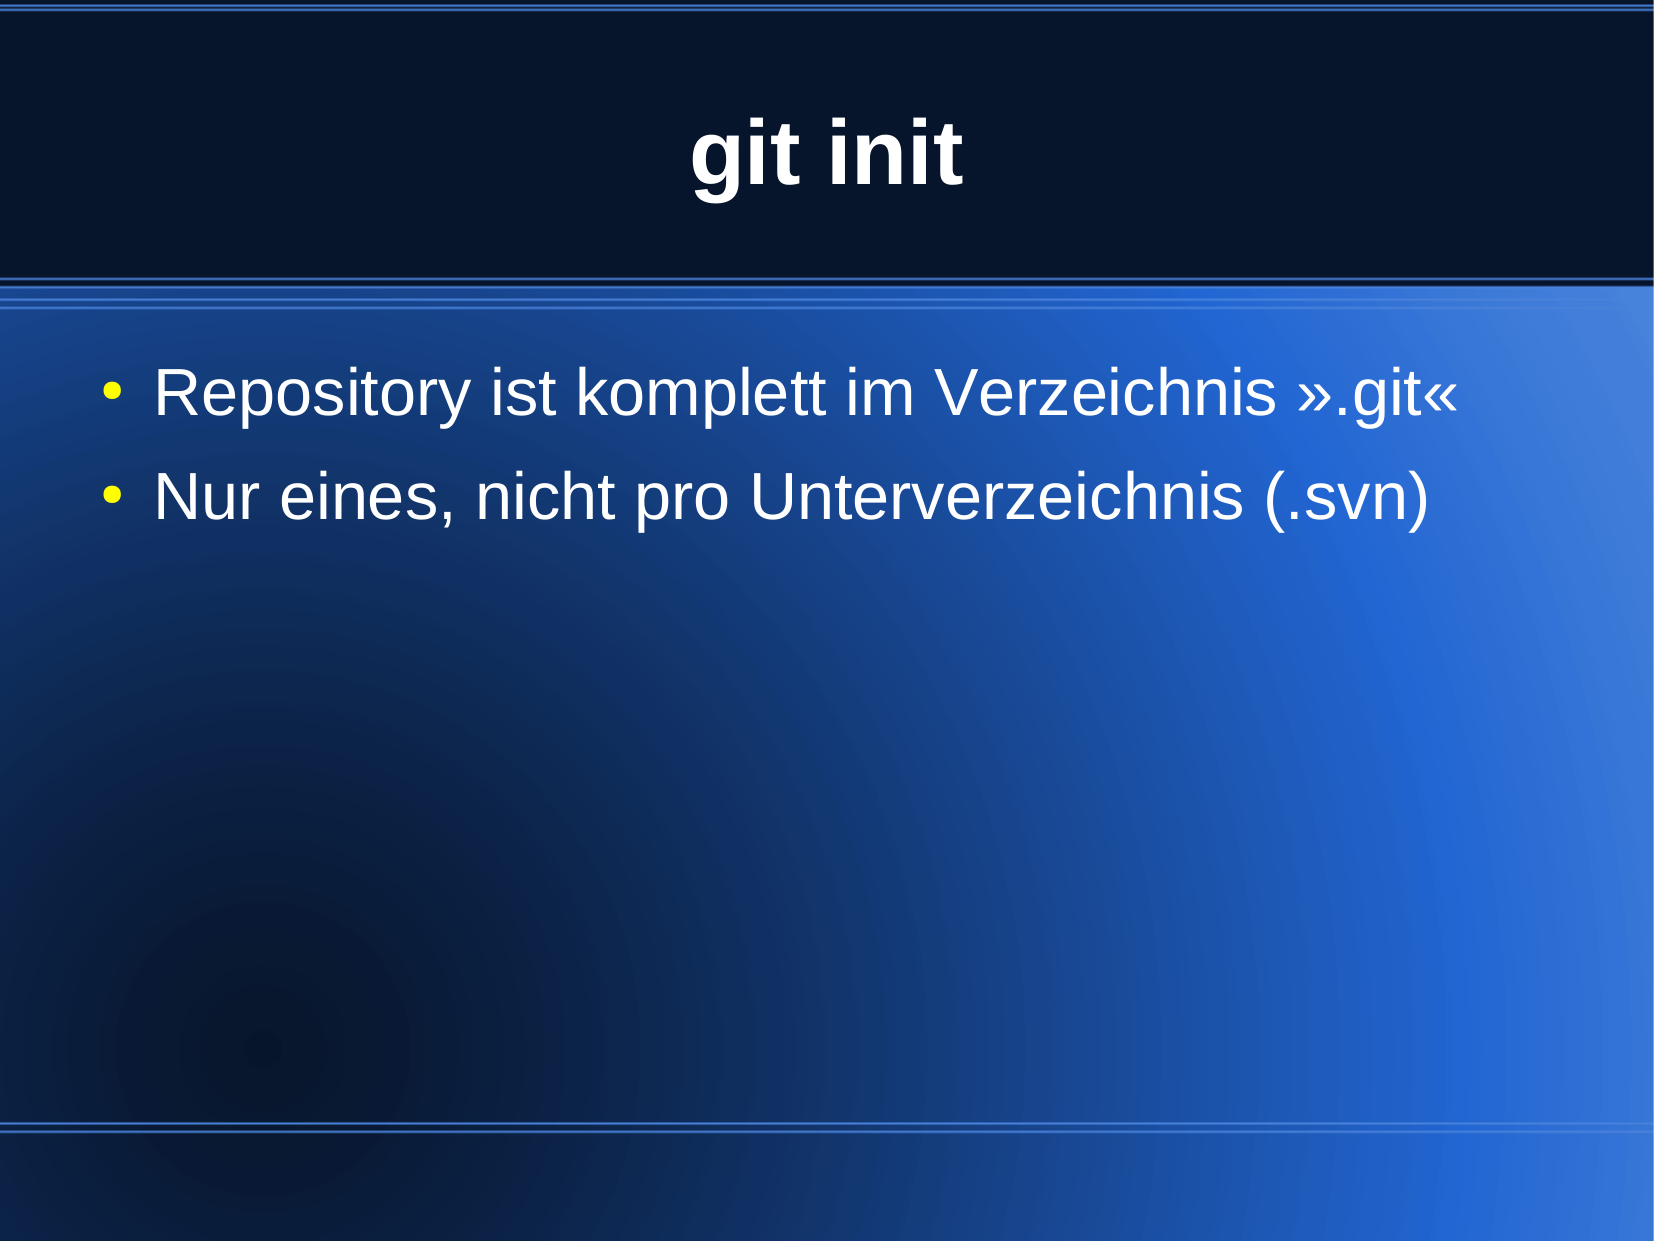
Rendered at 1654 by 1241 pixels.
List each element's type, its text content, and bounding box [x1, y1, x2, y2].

list Repository ist komplett im Verzeichnis ».git« Nur eines, nicht pro Unterverzeichnis (.svn) [82, 355, 1571, 1075]
title git init [82, 49, 1571, 257]
picture [0, 0, 1654, 1241]
